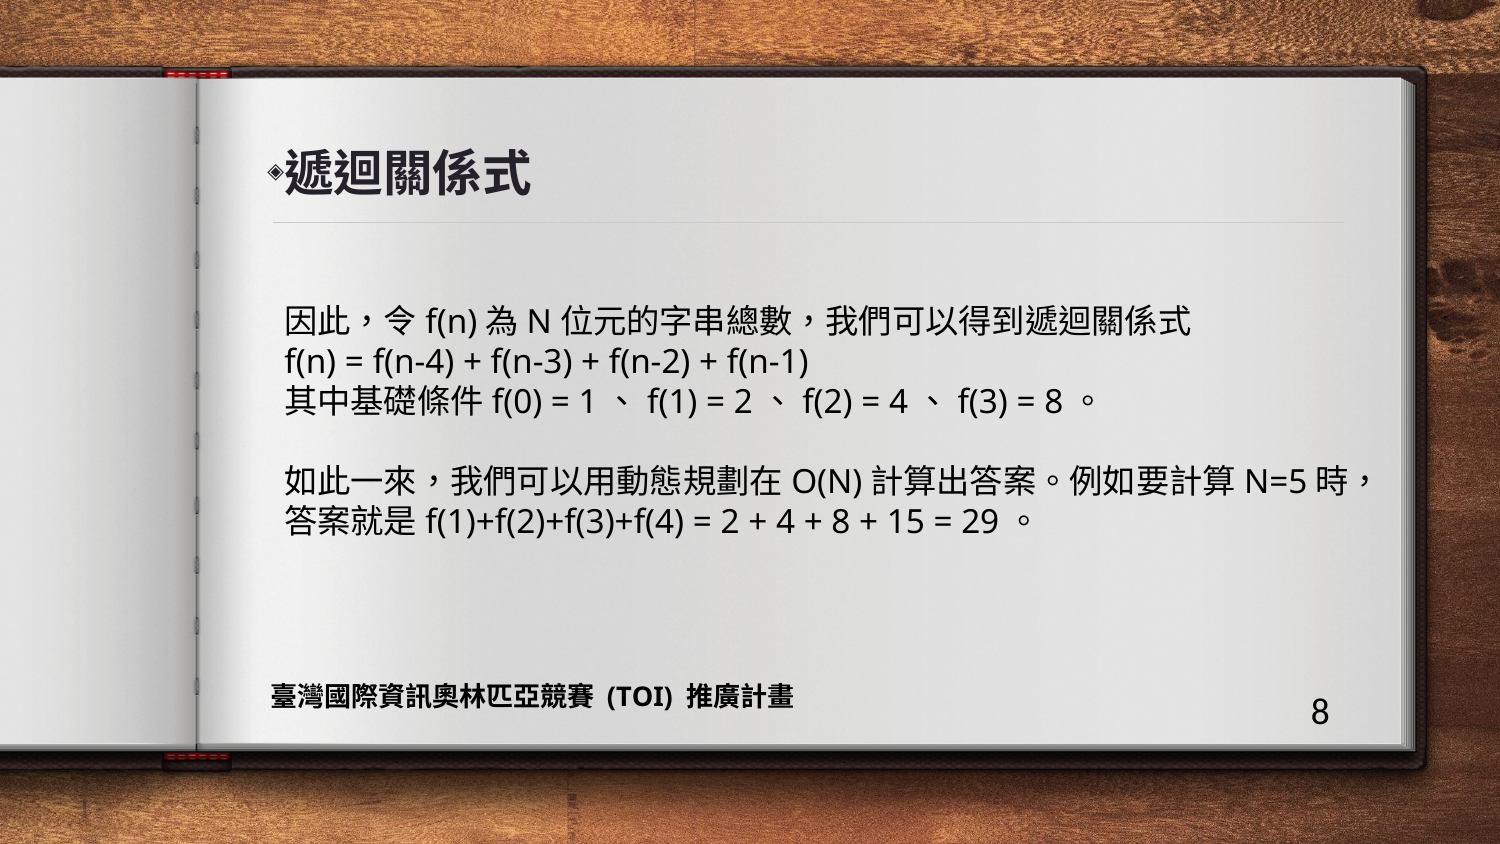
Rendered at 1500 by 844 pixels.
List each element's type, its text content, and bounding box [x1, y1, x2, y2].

text_box 因此，令f(n)為N位元的字串總數，我們可以得到遞迴關係式 f(n) = f(n-4) + f(n-3) + f(n-2) + f(n-1) 其中基礎條件f(0) = 1、f(1) = 2、f(2) = 4、f(3) = 8。 如此一來，我們可以用動態規劃在O(N)計算出答案。例如要計算N=5時，答案就是f(1)+f(2)+f(3)+f(4) = 2 + 4 + 8 + 15 = 29。 [269, 293, 1367, 551]
text_box [1295, 672, 1386, 737]
list 遞迴關係式 [252, 126, 1194, 216]
